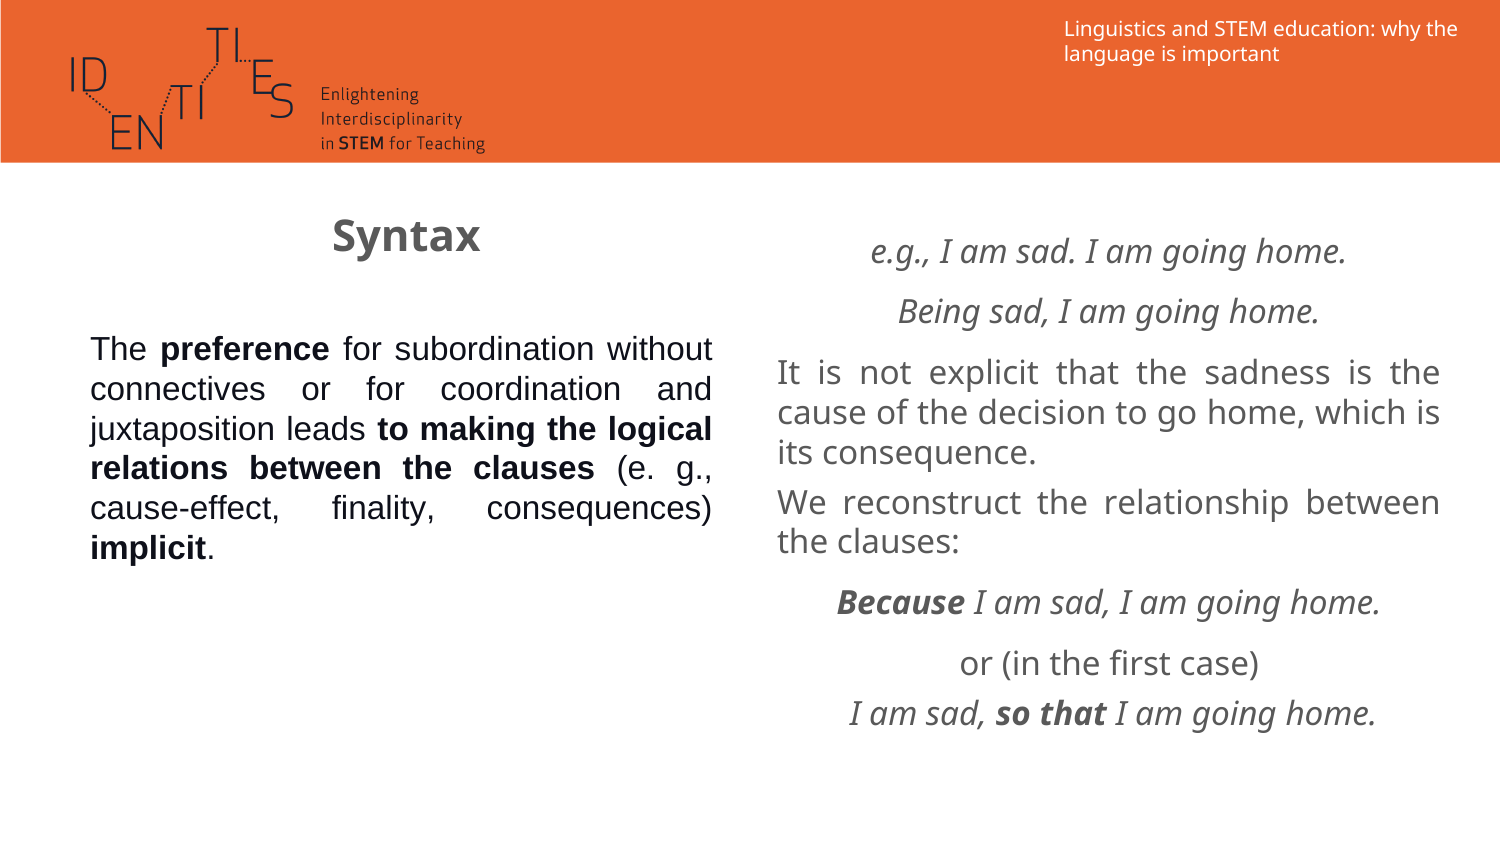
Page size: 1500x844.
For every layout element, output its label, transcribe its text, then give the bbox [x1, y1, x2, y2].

list The preference for subordination without connectives or for coordination and juxtaposition leads to making the logical relations between the clauses (e. g., cause-effect, finality, consequences) implicit. [75, 319, 738, 670]
list e.g., I am sad. I am going home. Being sad, I am going home. It is not explicit that the sadness is the cause of the decision to go home, which is its consequence. We reconstruct the relationship between the clauses: Because I am sad, I am going home. or (in the first case) I am sad, so that I am going home. [761, 222, 1457, 811]
text_box [0, 0, 1500, 163]
picture [71, 24, 485, 157]
list Syntax [74, 188, 738, 268]
text_box Linguistics and STEM education: why the language is important [1048, 7, 1500, 155]
